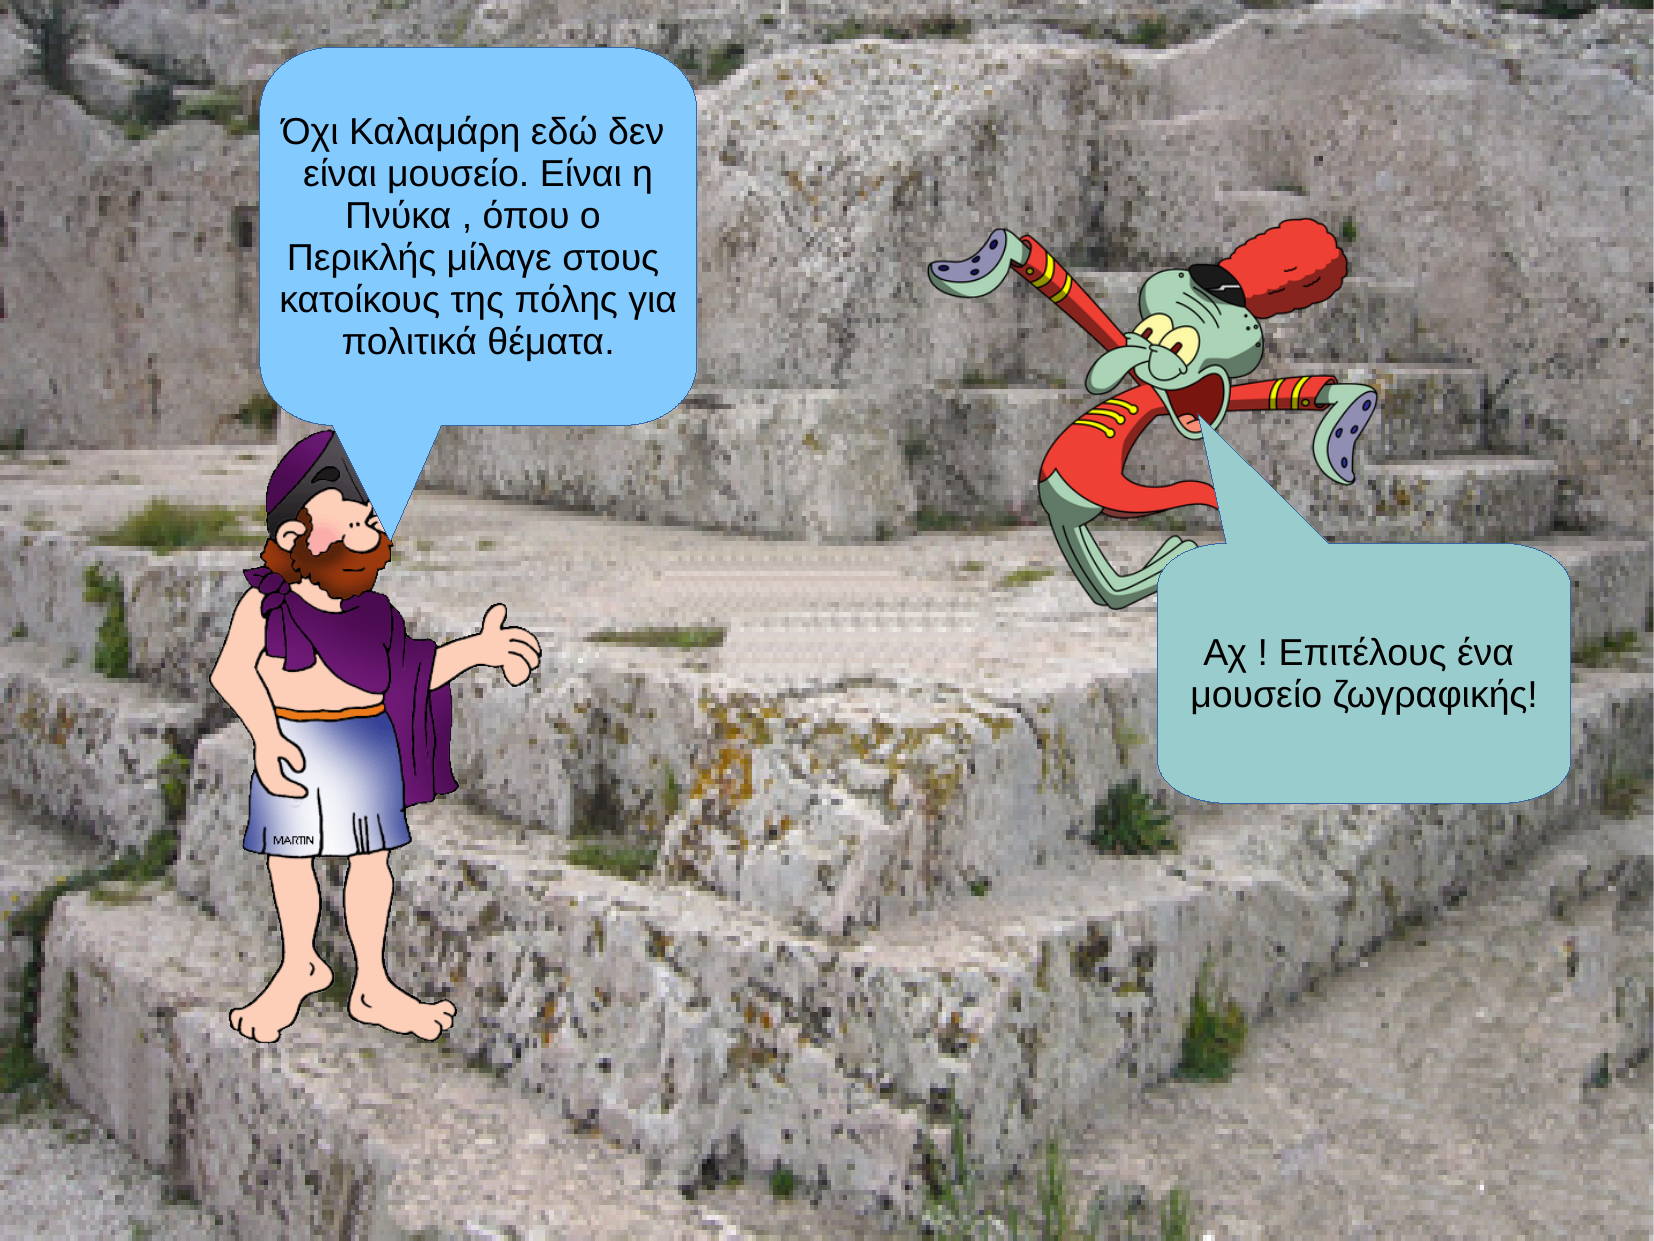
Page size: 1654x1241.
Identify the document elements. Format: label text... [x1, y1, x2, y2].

text_box Όχι Καλαμάρη εδώ δεν είναι μουσείο. Είναι η Πνύκα , όπου ο Περικλής μίλαγε στους κατοίκους της πόλης για πολιτικά θέματα. [259, 47, 697, 541]
text_box Αχ ! Επιτέλους ένα μουσείο ζωγραφικής! [1157, 413, 1571, 804]
picture [0, 0, 1654, 1241]
